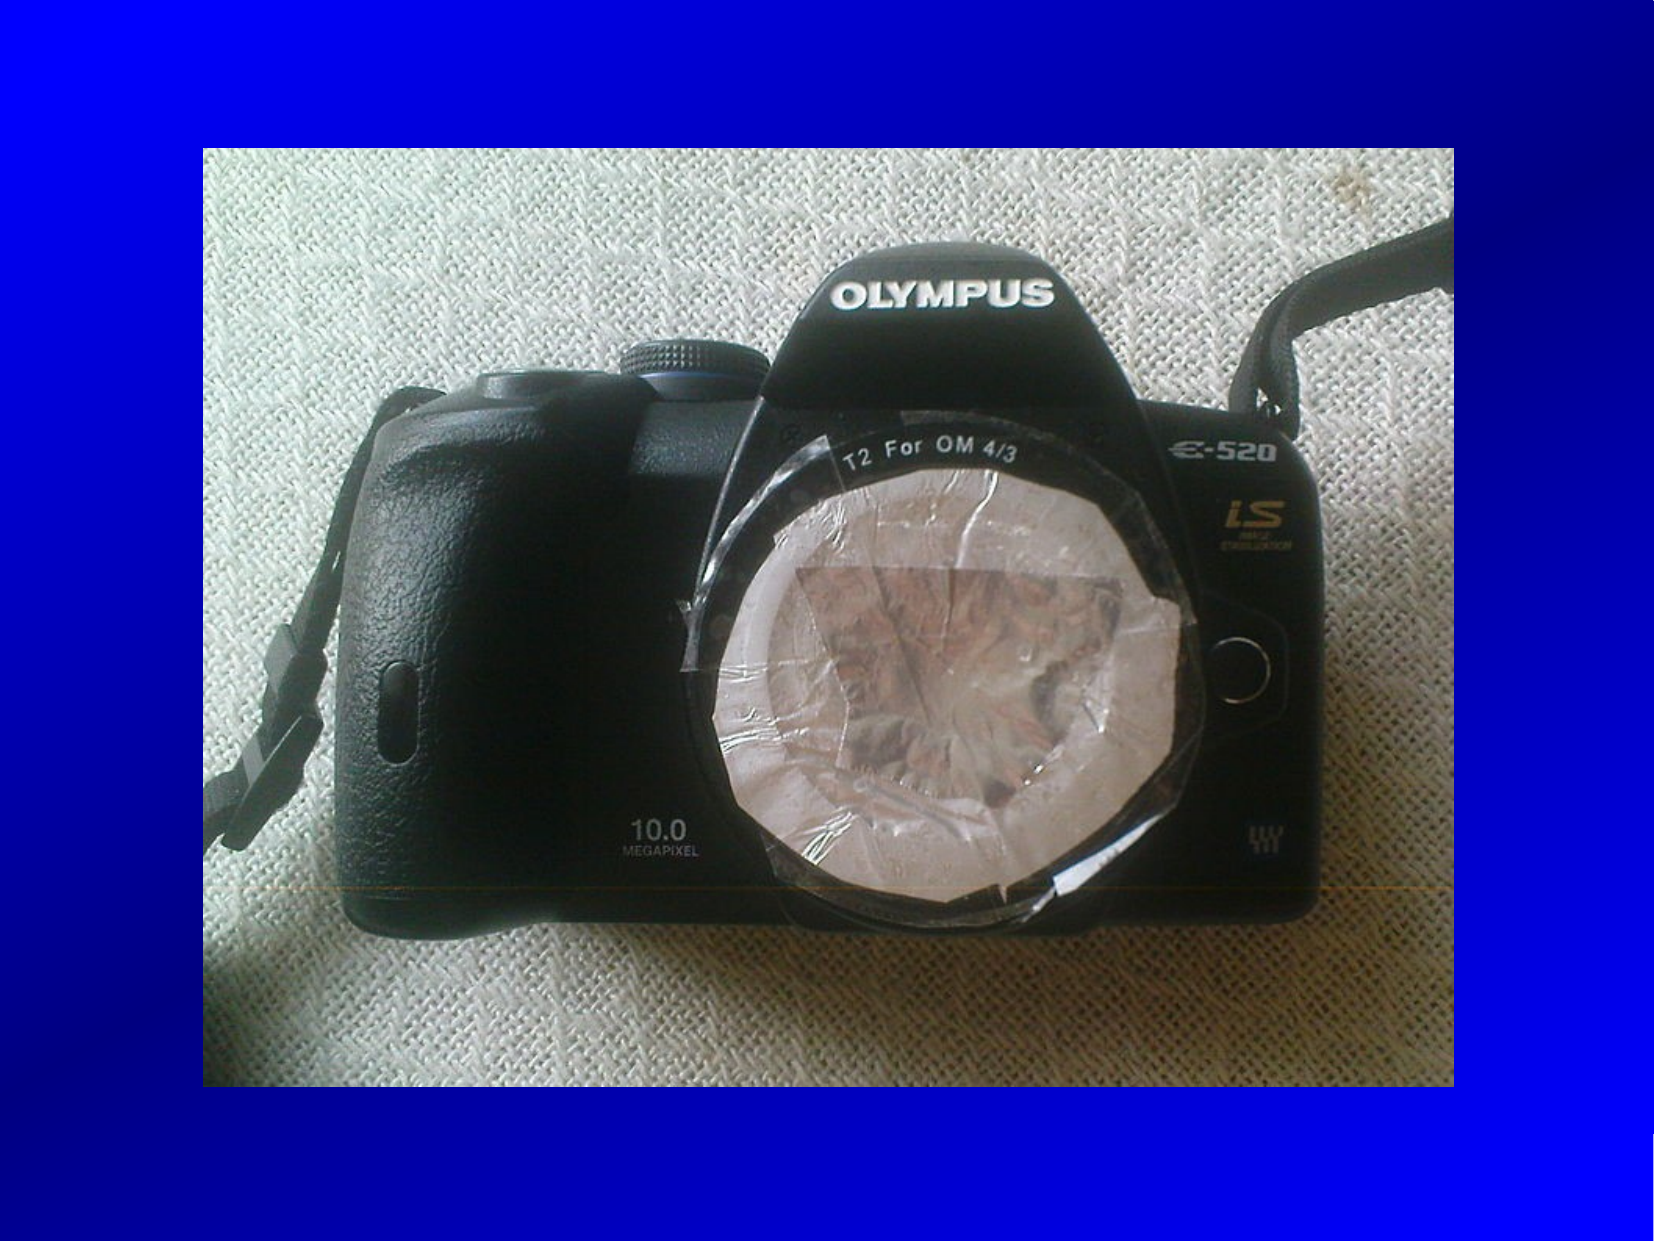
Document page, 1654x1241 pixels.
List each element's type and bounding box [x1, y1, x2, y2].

picture [203, 148, 1454, 1087]
